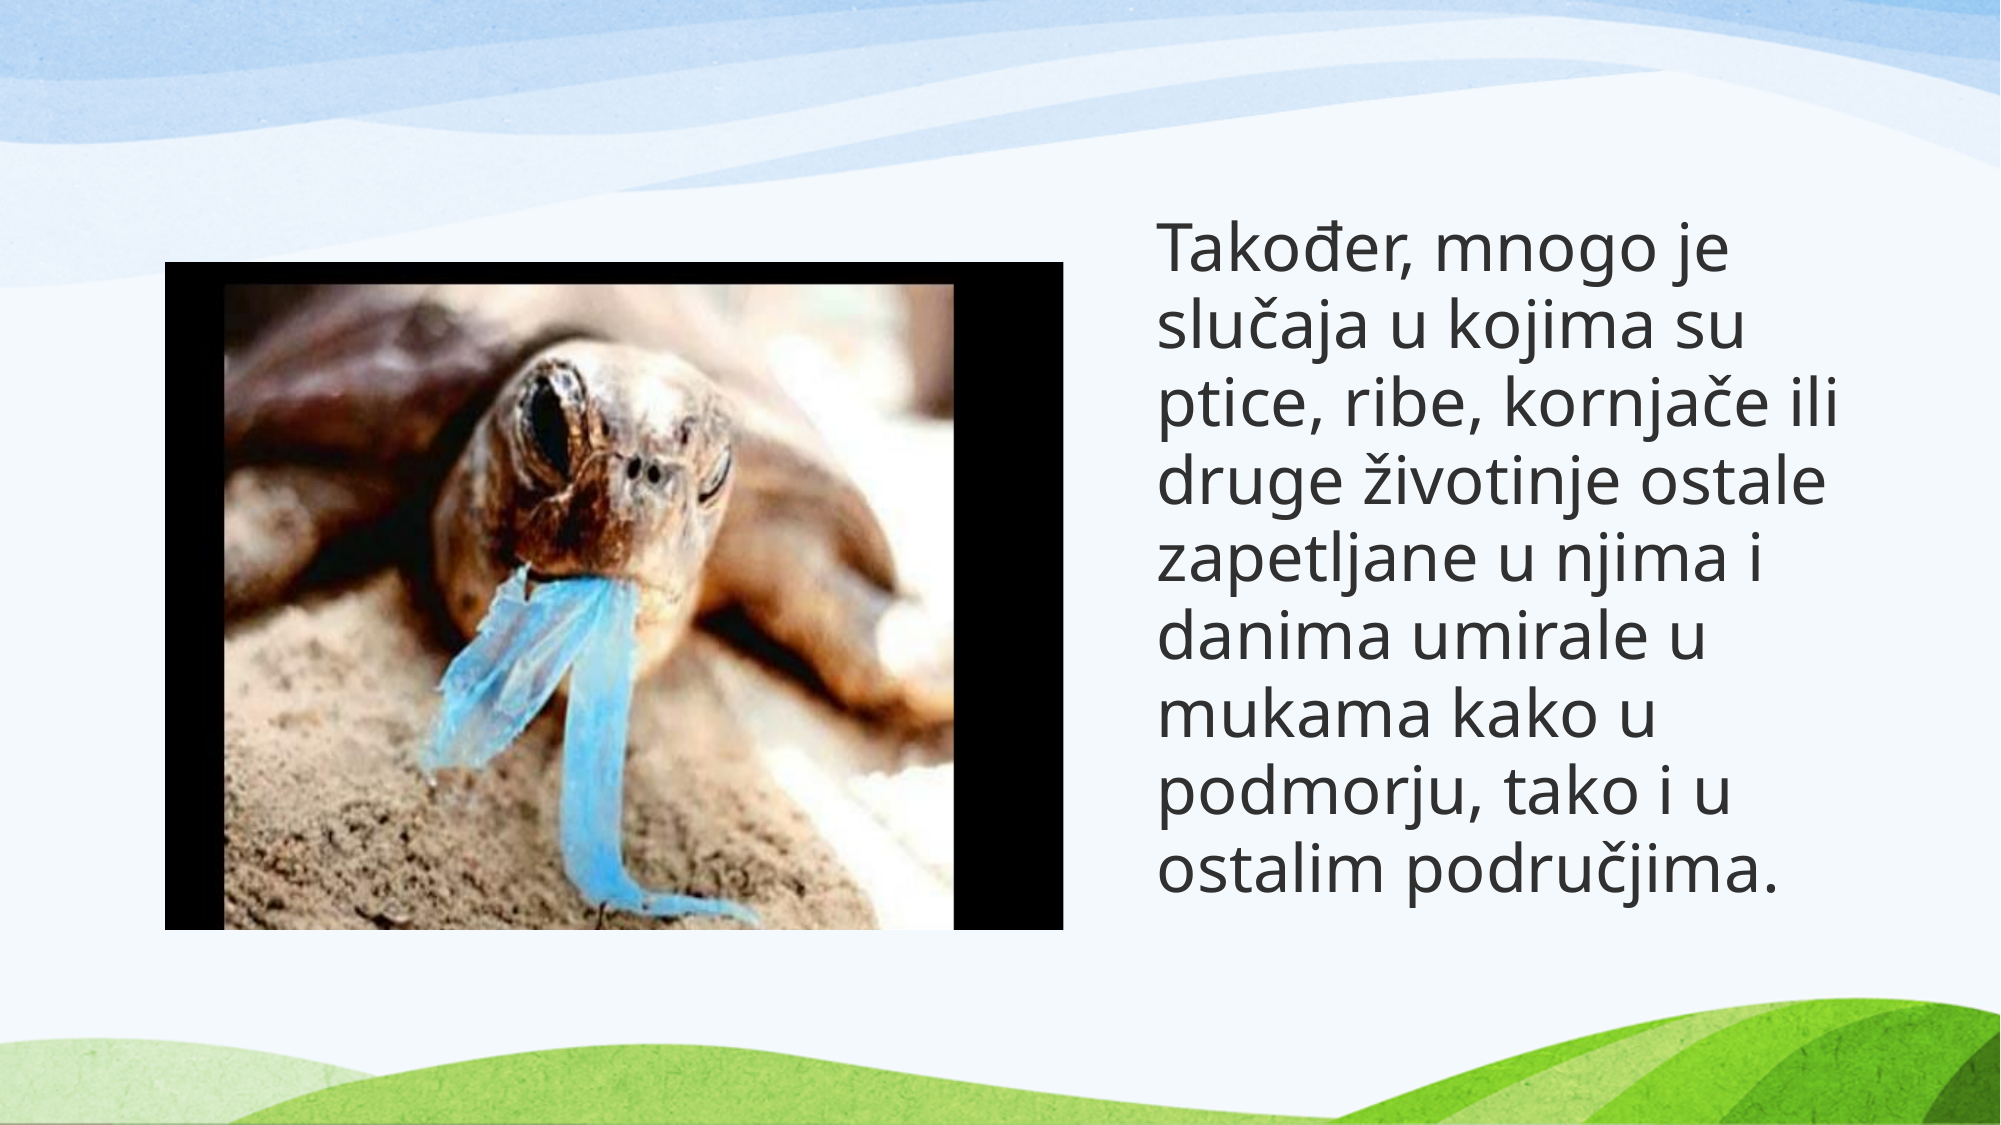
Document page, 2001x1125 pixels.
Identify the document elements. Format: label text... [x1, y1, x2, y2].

picture [165, 262, 1064, 930]
list Također, mnogo je slučaja u kojima su ptice, ribe, kornjače ili druge životinje ostale zapetljane u njima i danima umirale u mukama kako u podmorju, tako i u ostalim područjima. [1141, 201, 1863, 976]
